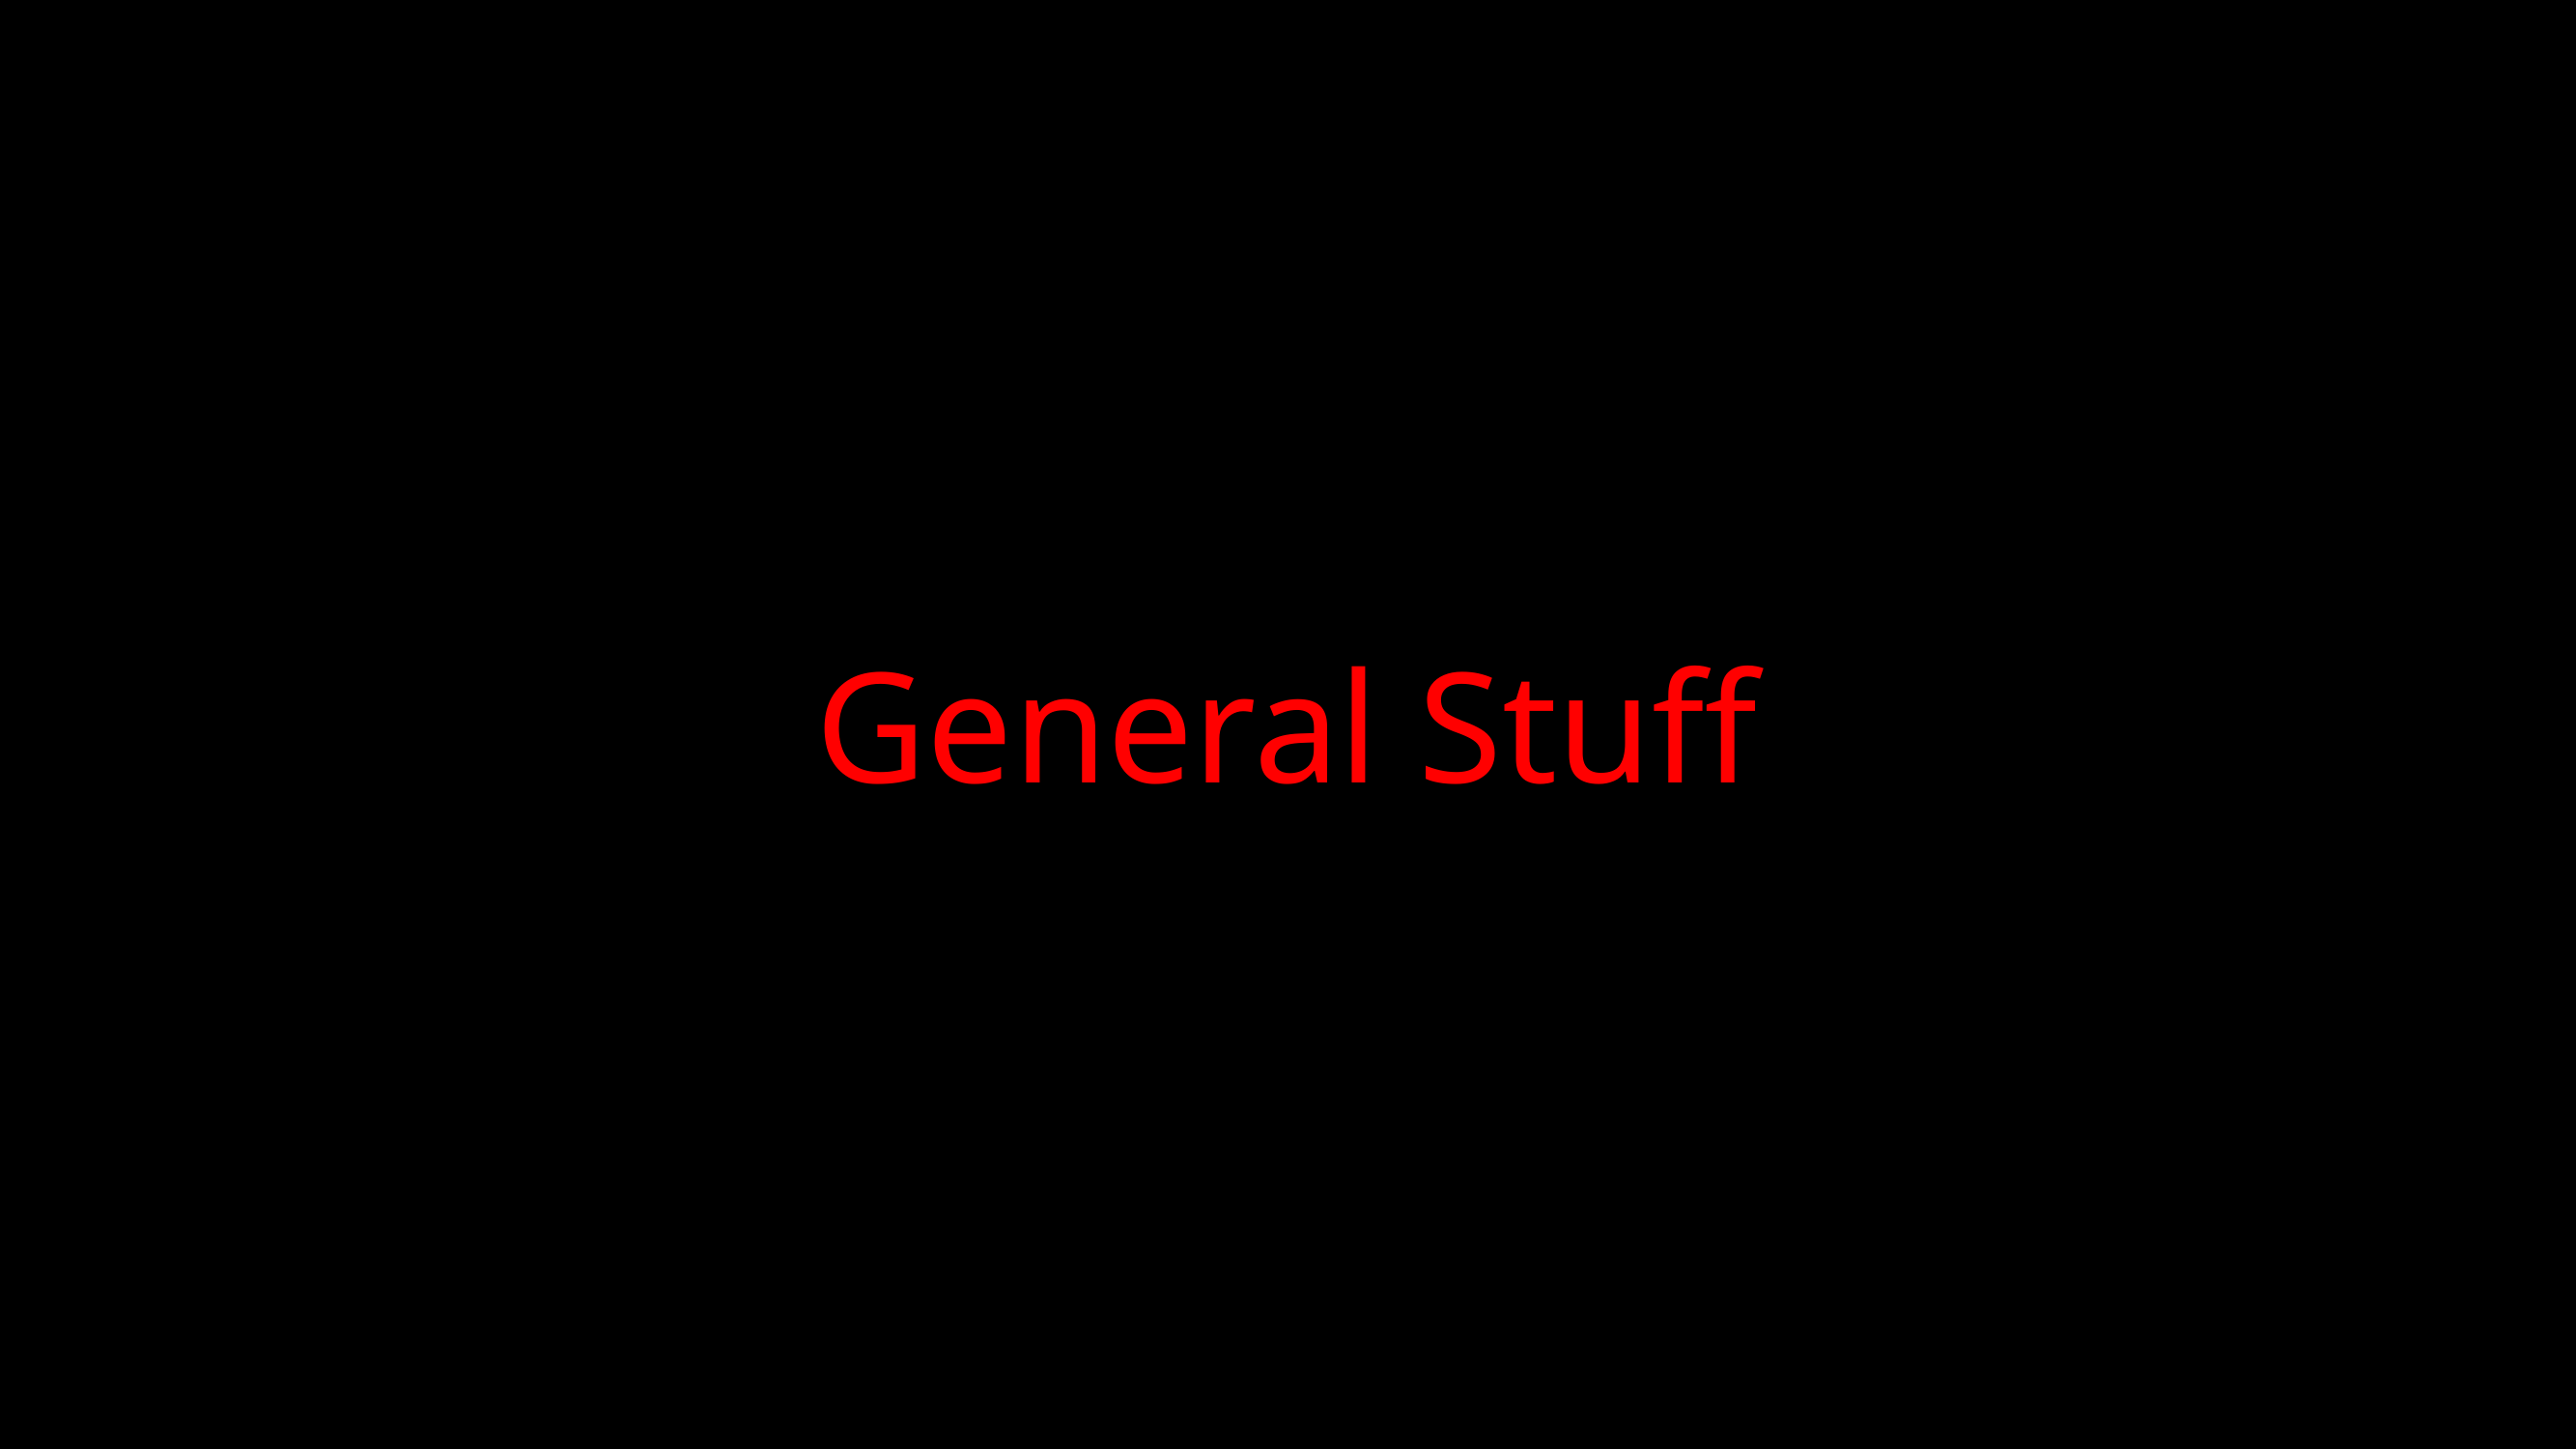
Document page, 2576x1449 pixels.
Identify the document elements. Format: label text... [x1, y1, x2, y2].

title General Stuff [183, 440, 2392, 1007]
